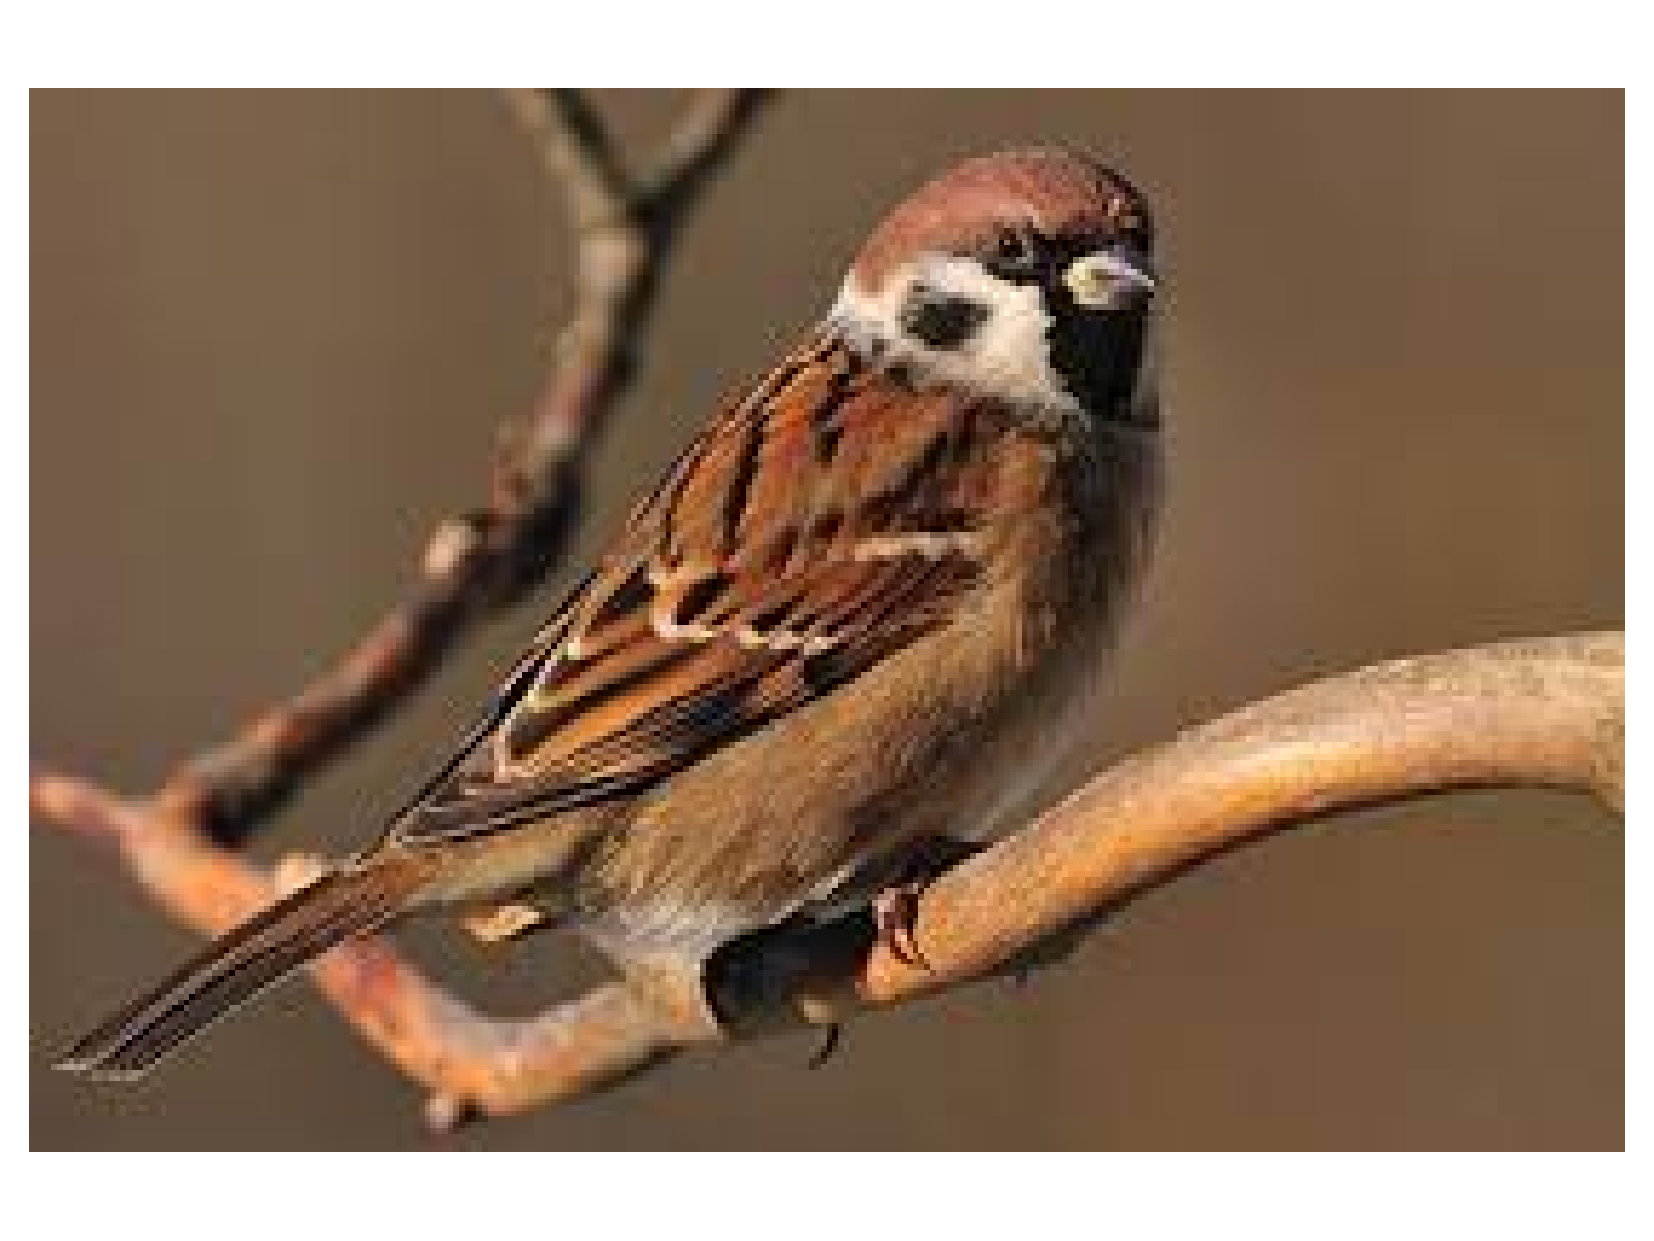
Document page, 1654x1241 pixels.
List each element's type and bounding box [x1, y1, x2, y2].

picture [29, 88, 1625, 1152]
